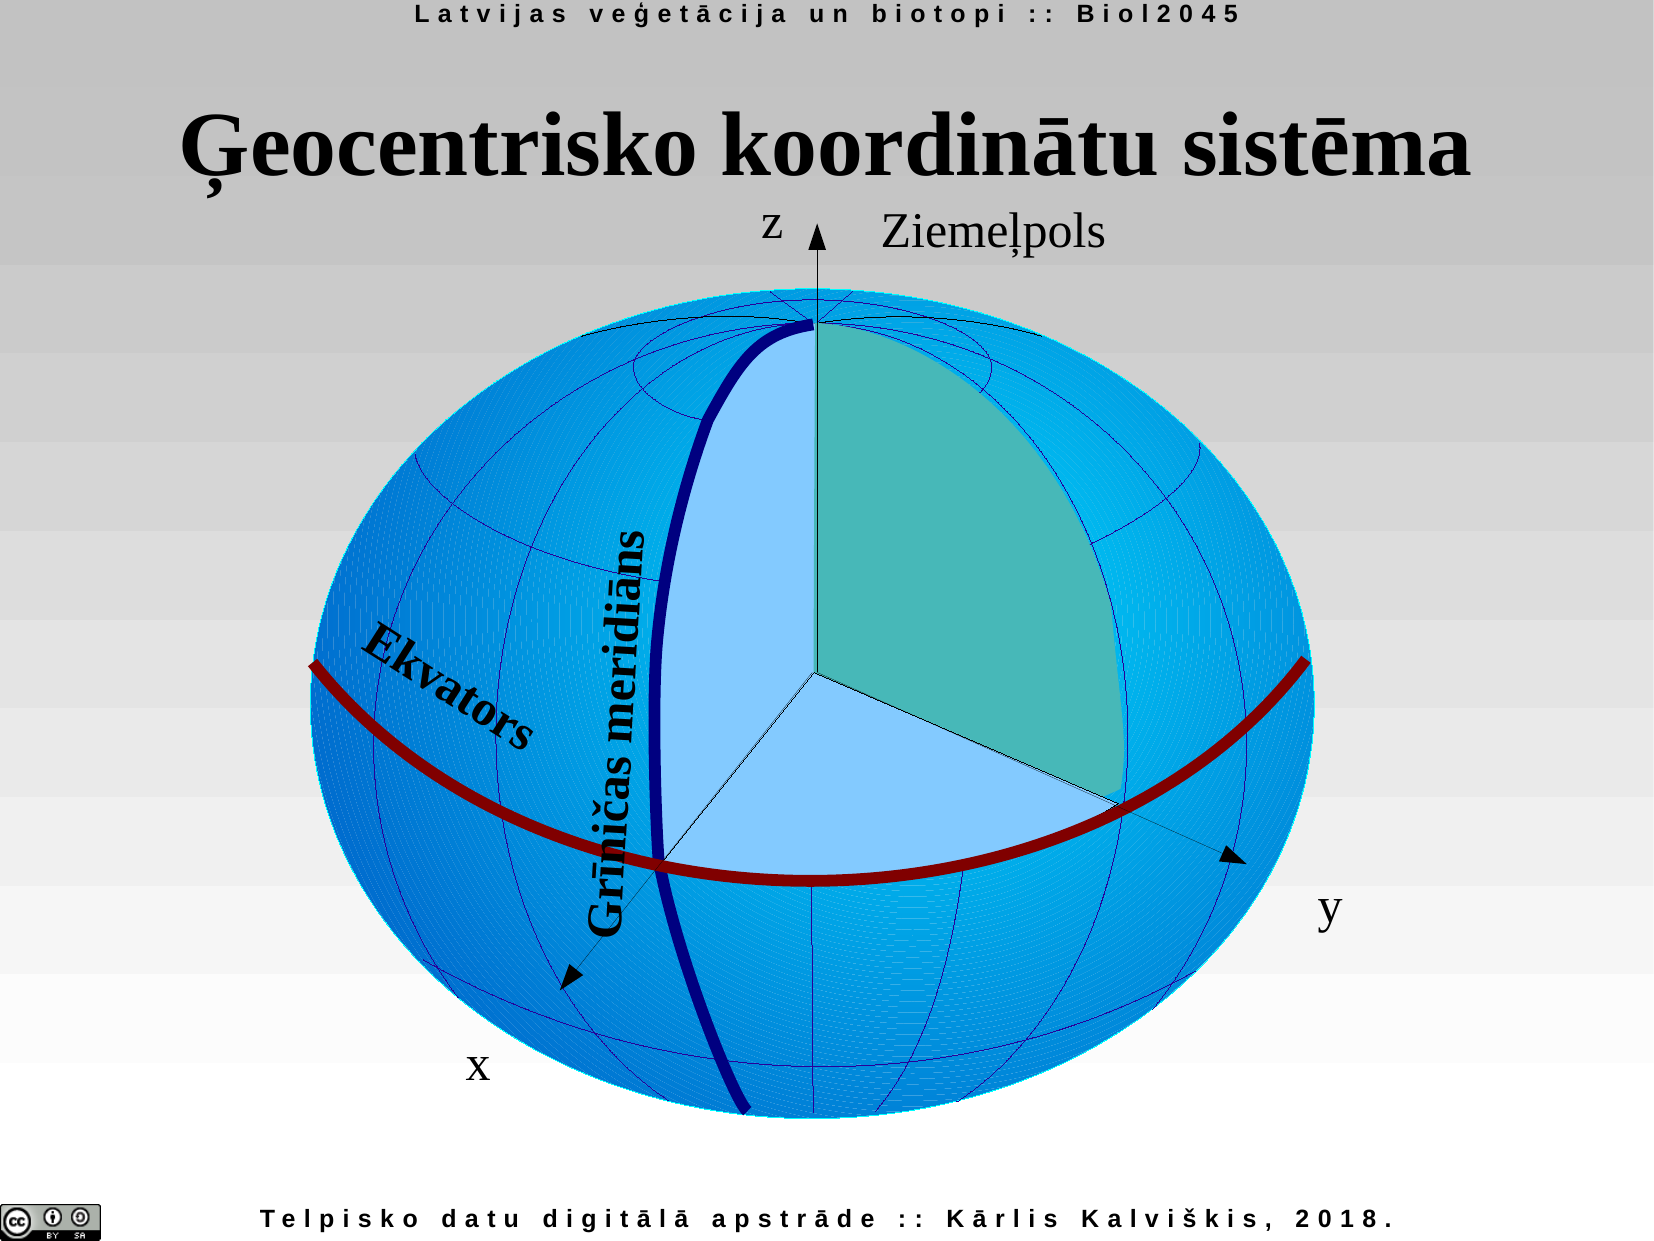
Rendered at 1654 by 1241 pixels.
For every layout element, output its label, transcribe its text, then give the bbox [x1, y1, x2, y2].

text_box Grīničas meridiāns [576, 503, 663, 942]
title Ģeocentrisko koordinātu sistēma [0, 1, 1654, 287]
picture [0, 287, 1654, 1241]
text_box [310, 288, 1315, 1119]
text_box Ekvators [351, 611, 560, 774]
text_box x [465, 1036, 491, 1093]
text_box y [1317, 877, 1344, 935]
